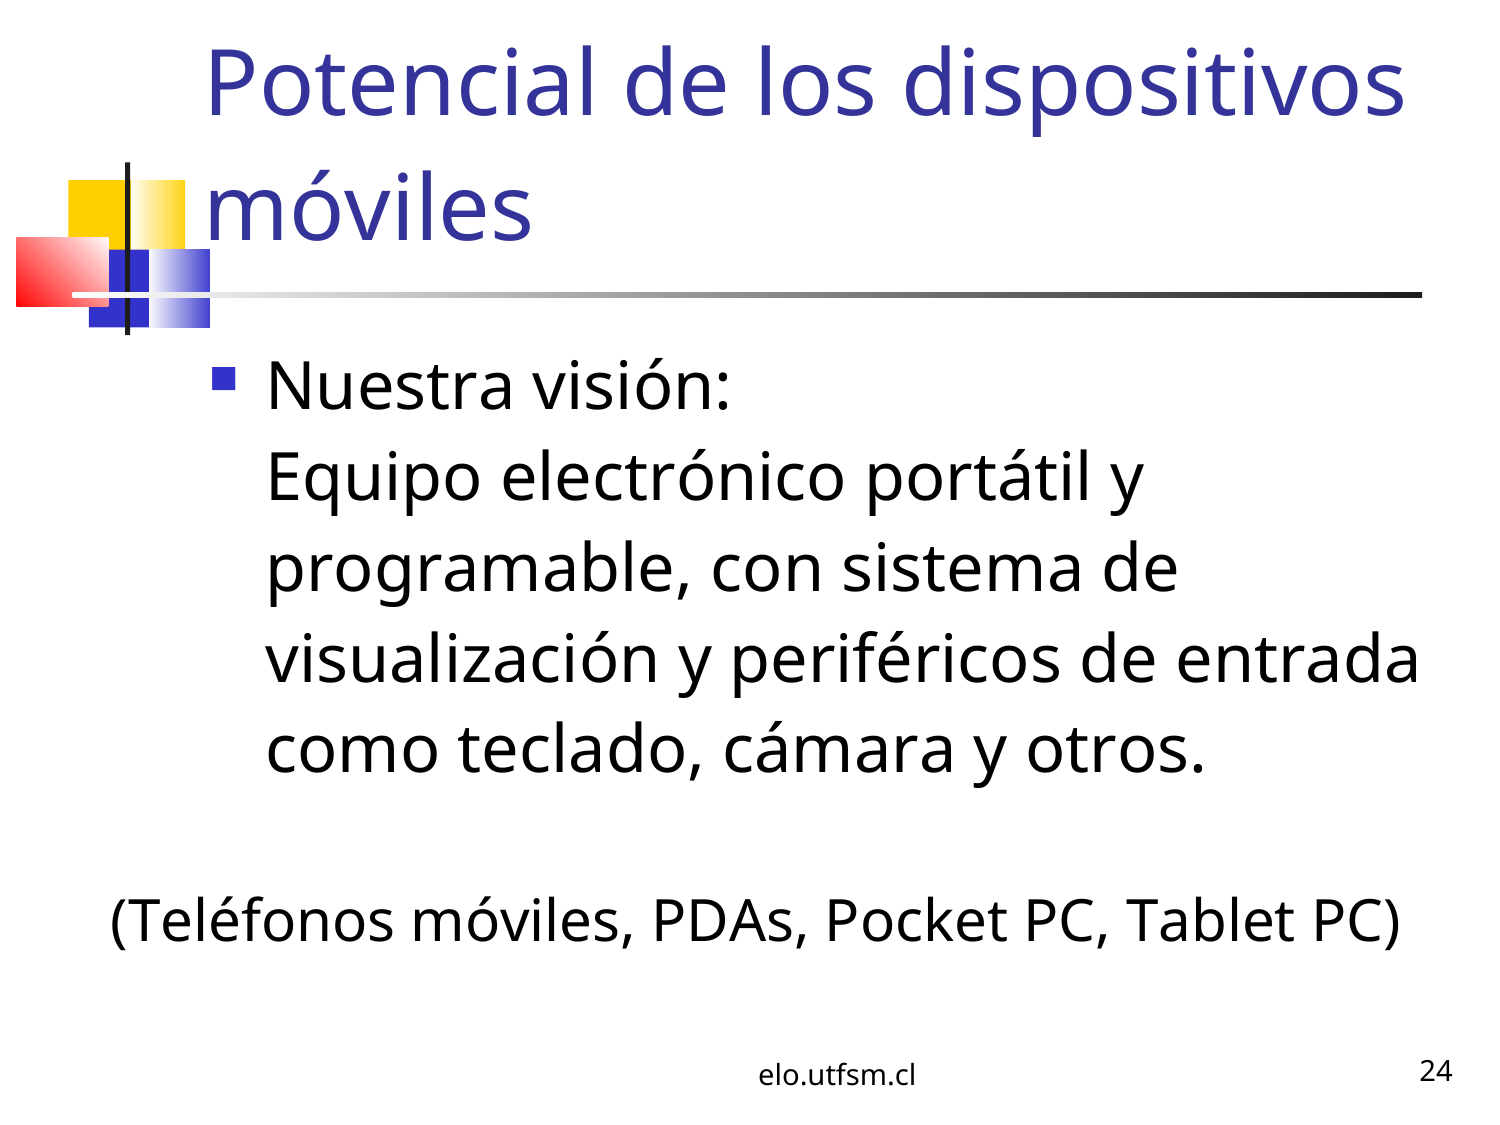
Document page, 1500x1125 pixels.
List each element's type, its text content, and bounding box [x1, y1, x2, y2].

text_box (Teléfonos móviles, PDAs, Pocket PC, Tablet PC) [95, 875, 1451, 961]
text_box elo.utfsm.cl [599, 1024, 1075, 1100]
list Nuestra visión: Equipo electrónico portátil y programable, con sistema de visualización y periféricos de entrada como teclado, cámara y otros. [193, 331, 1469, 1007]
text_box <number> [1155, 1024, 1468, 1100]
title Potencial de los dispositivos móviles [188, 35, 1468, 276]
